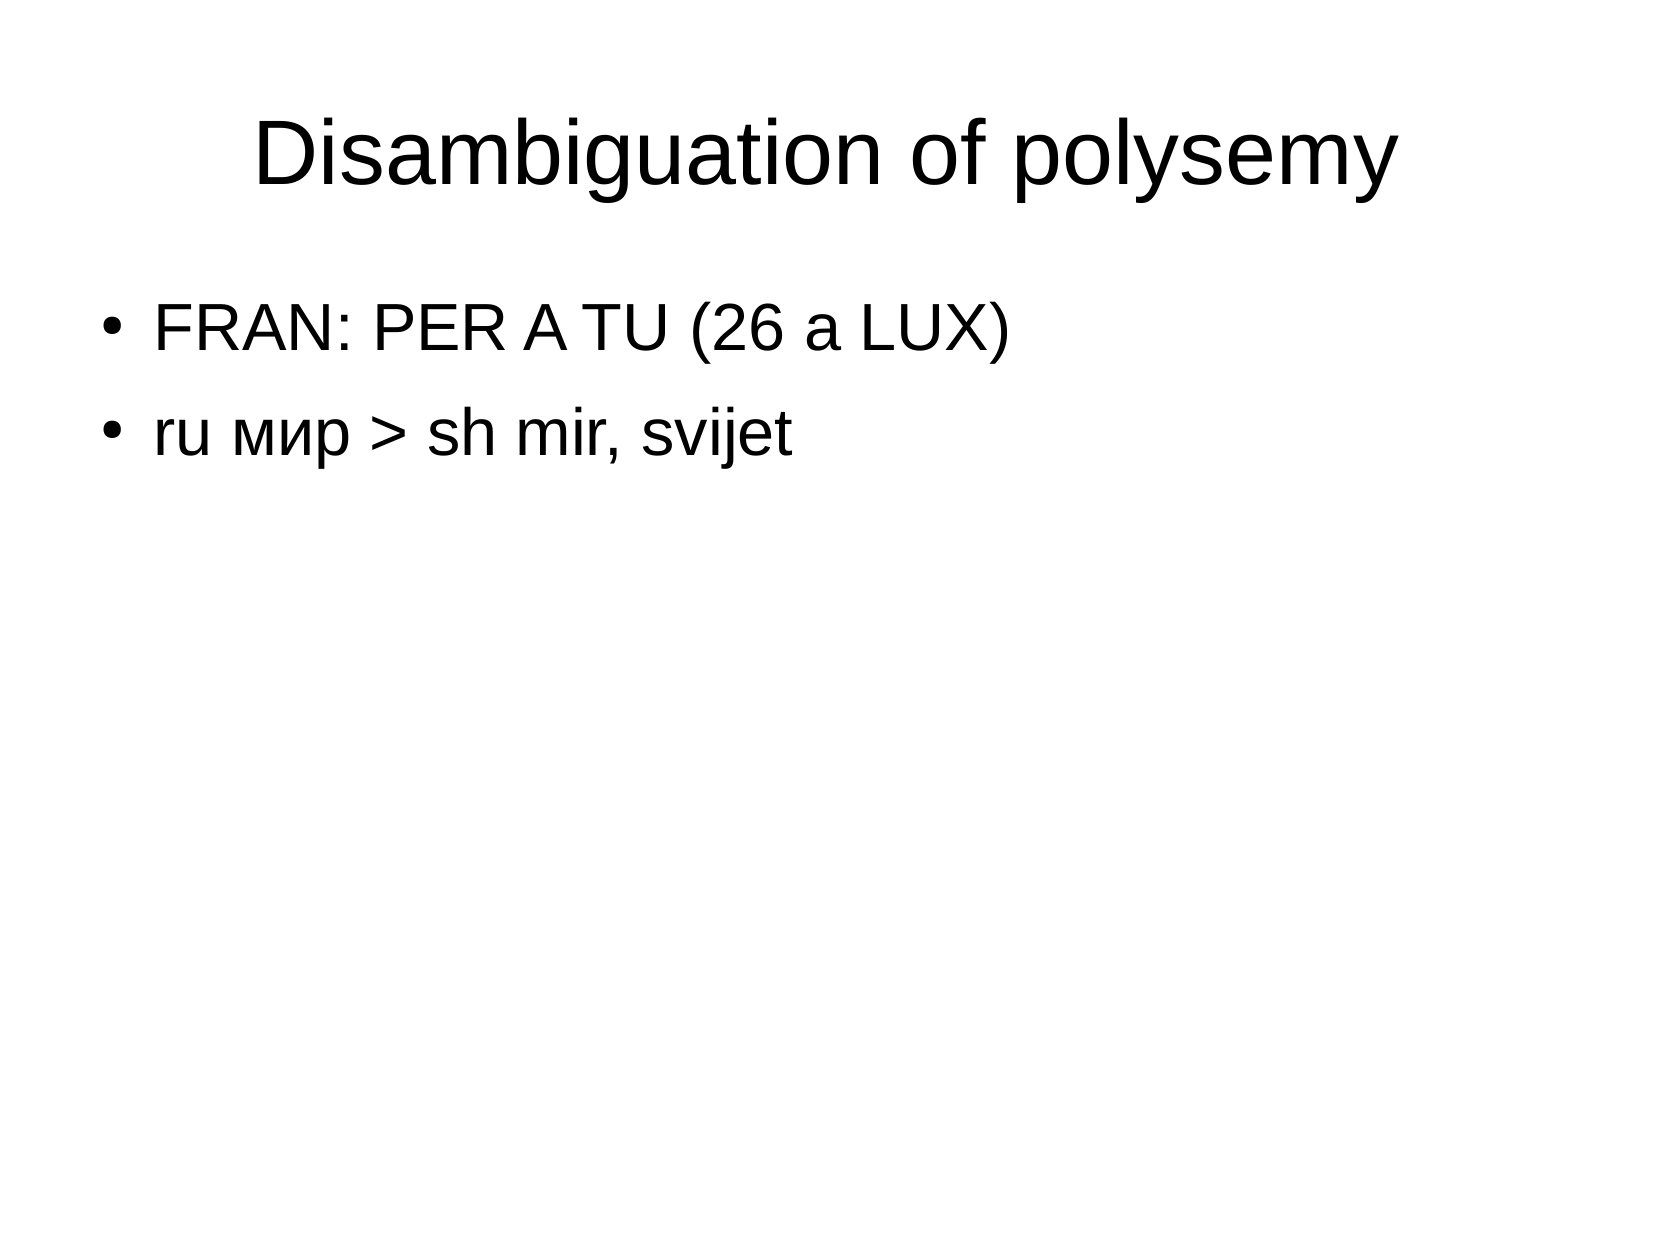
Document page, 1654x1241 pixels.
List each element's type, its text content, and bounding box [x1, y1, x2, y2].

list FRAN: PER A TU (26 a LUX) ru мир > sh mir, svijet [82, 290, 1571, 1094]
title Disambiguation of polysemy [82, 56, 1571, 250]
